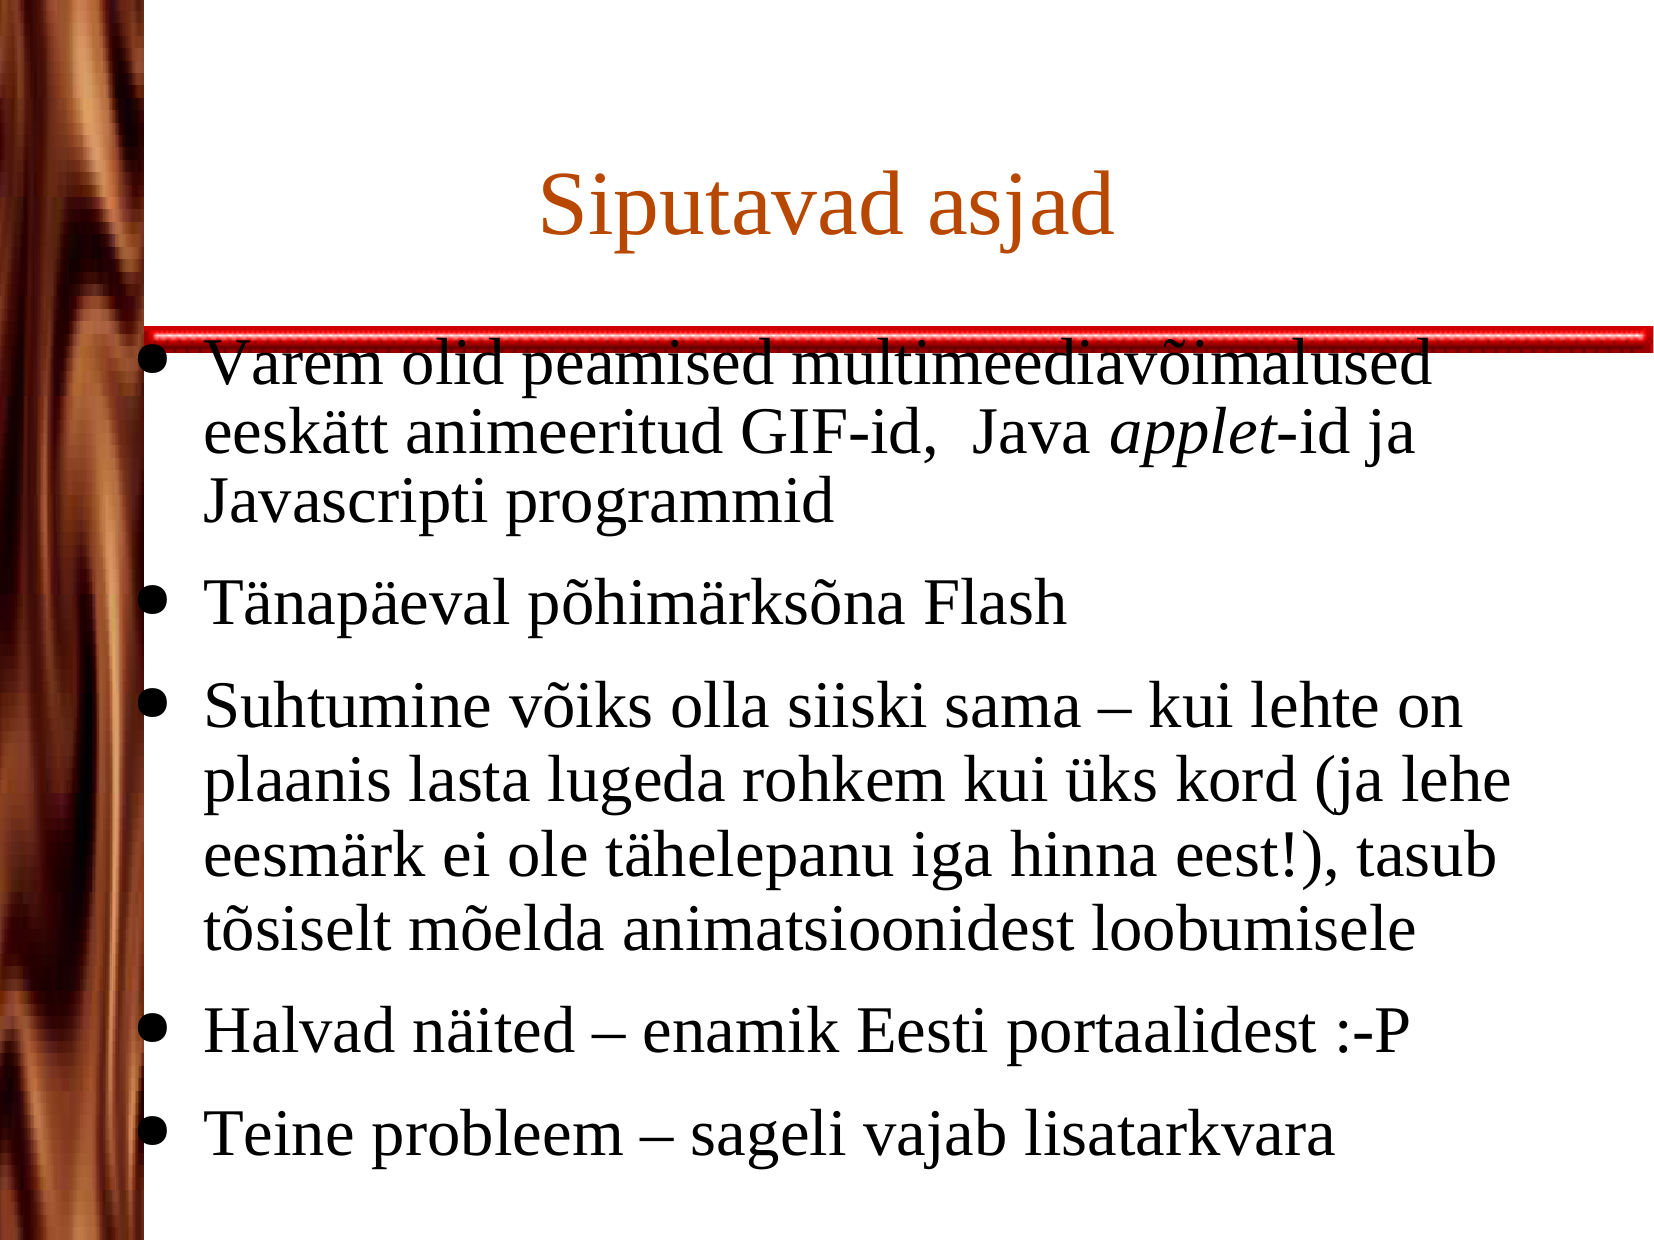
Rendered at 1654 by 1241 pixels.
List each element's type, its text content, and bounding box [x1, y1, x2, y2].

list Varem olid peamised multimeediavõimalused eeskätt animeeritud GIF-id, Java applet-id ja Javascripti programmid Tänapäeval põhimärksõna Flash Suhtumine võiks olla siiski sama – kui lehte on plaanis lasta lugeda rohkem kui üks kord (ja lehe eesmärk ei ole tähelepanu iga hinna eest!), tasub tõsiselt mõelda animatsioonidest loobumisele Halvad näited – enamik Eesti portaalidest :-P Teine probleem – sageli vajab lisatarkvara [121, 329, 1533, 1241]
title Siputavad asjad [121, 100, 1533, 312]
picture [0, 0, 1654, 1240]
